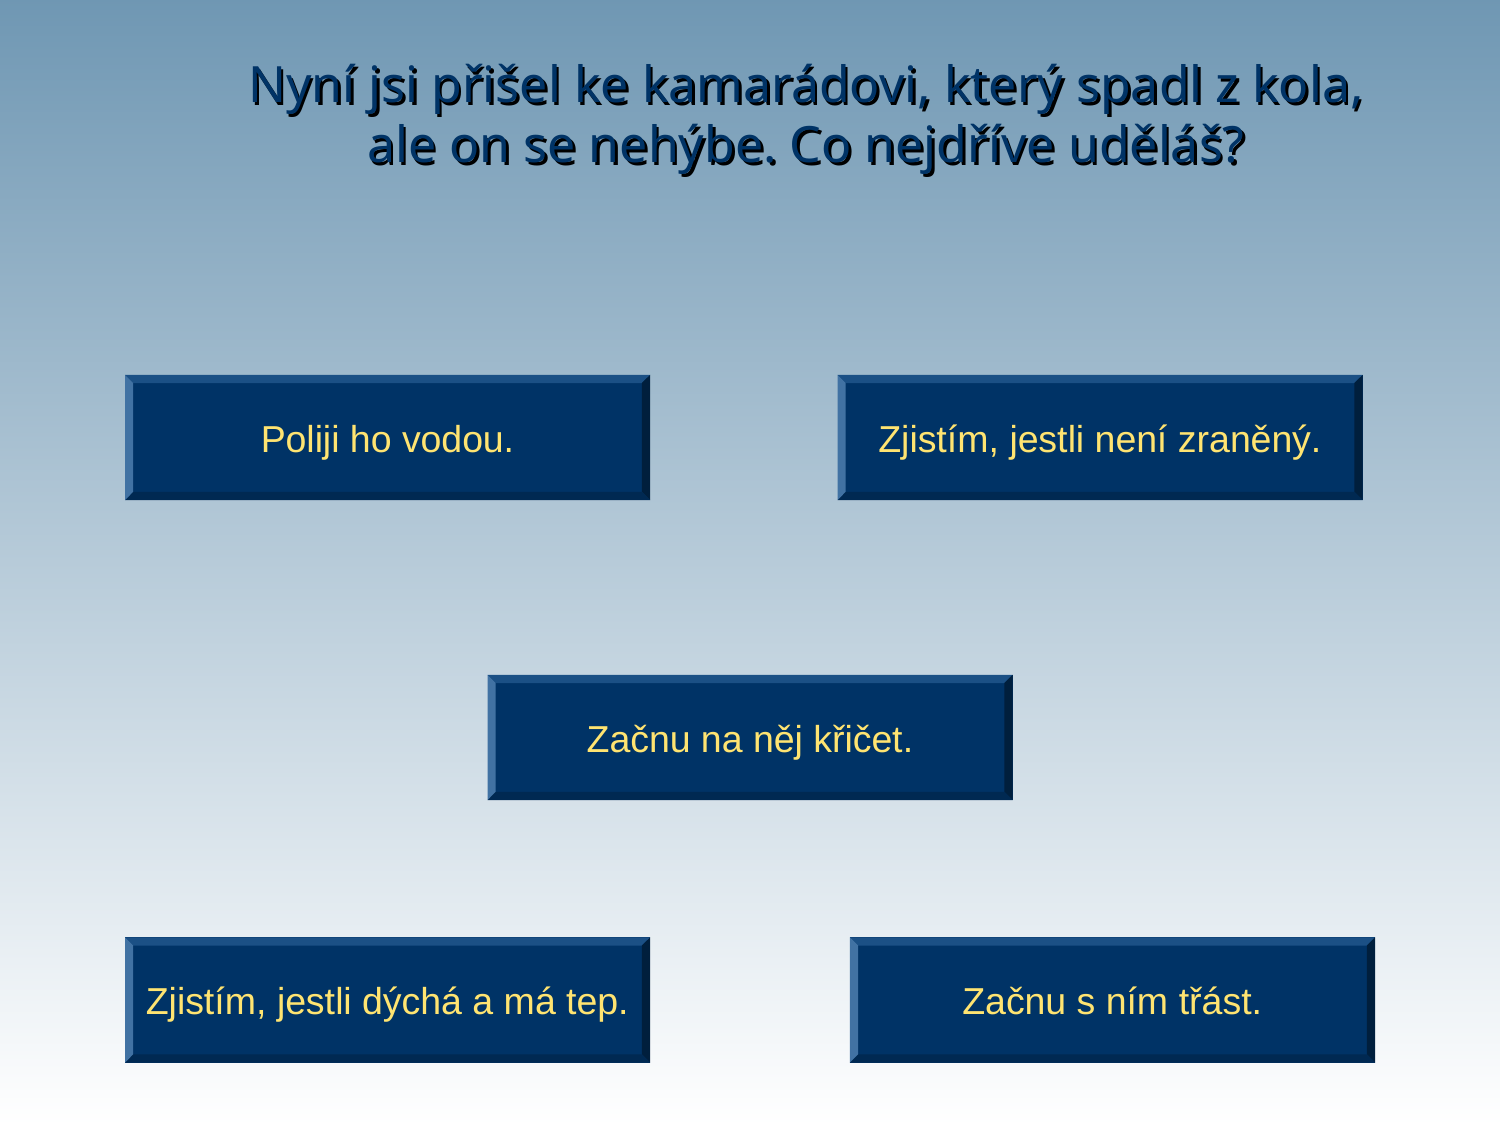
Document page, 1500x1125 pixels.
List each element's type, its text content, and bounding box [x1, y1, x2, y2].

text_box POKRAČOVAT [126, 937, 649, 946]
text_box Poliji ho vodou. [134, 384, 641, 491]
text_box DALŠÍ OTÁZKA [851, 937, 1374, 946]
text_box Začnu s ním třást. [859, 946, 1366, 1054]
list Připiš si 1 bod. [488, 674, 1012, 684]
title SPRÁVNĚ! [838, 374, 1362, 384]
title Nyní jsi přišel ke kamarádovi, který spadl z kola, ale on se nehýbe. Co nejdříve uděláš? [199, 24, 1413, 201]
text_box Zjistím, jestli dýchá a má tep. [134, 946, 641, 1054]
list Nepřipisuj si žádný bod. Správná odpověď byla: Místo polít studenou vodou. [126, 374, 650, 384]
text_box Zjistím, jestli není zraněný. [846, 384, 1354, 491]
text_box Začnu na něj křičet. [496, 684, 1004, 791]
